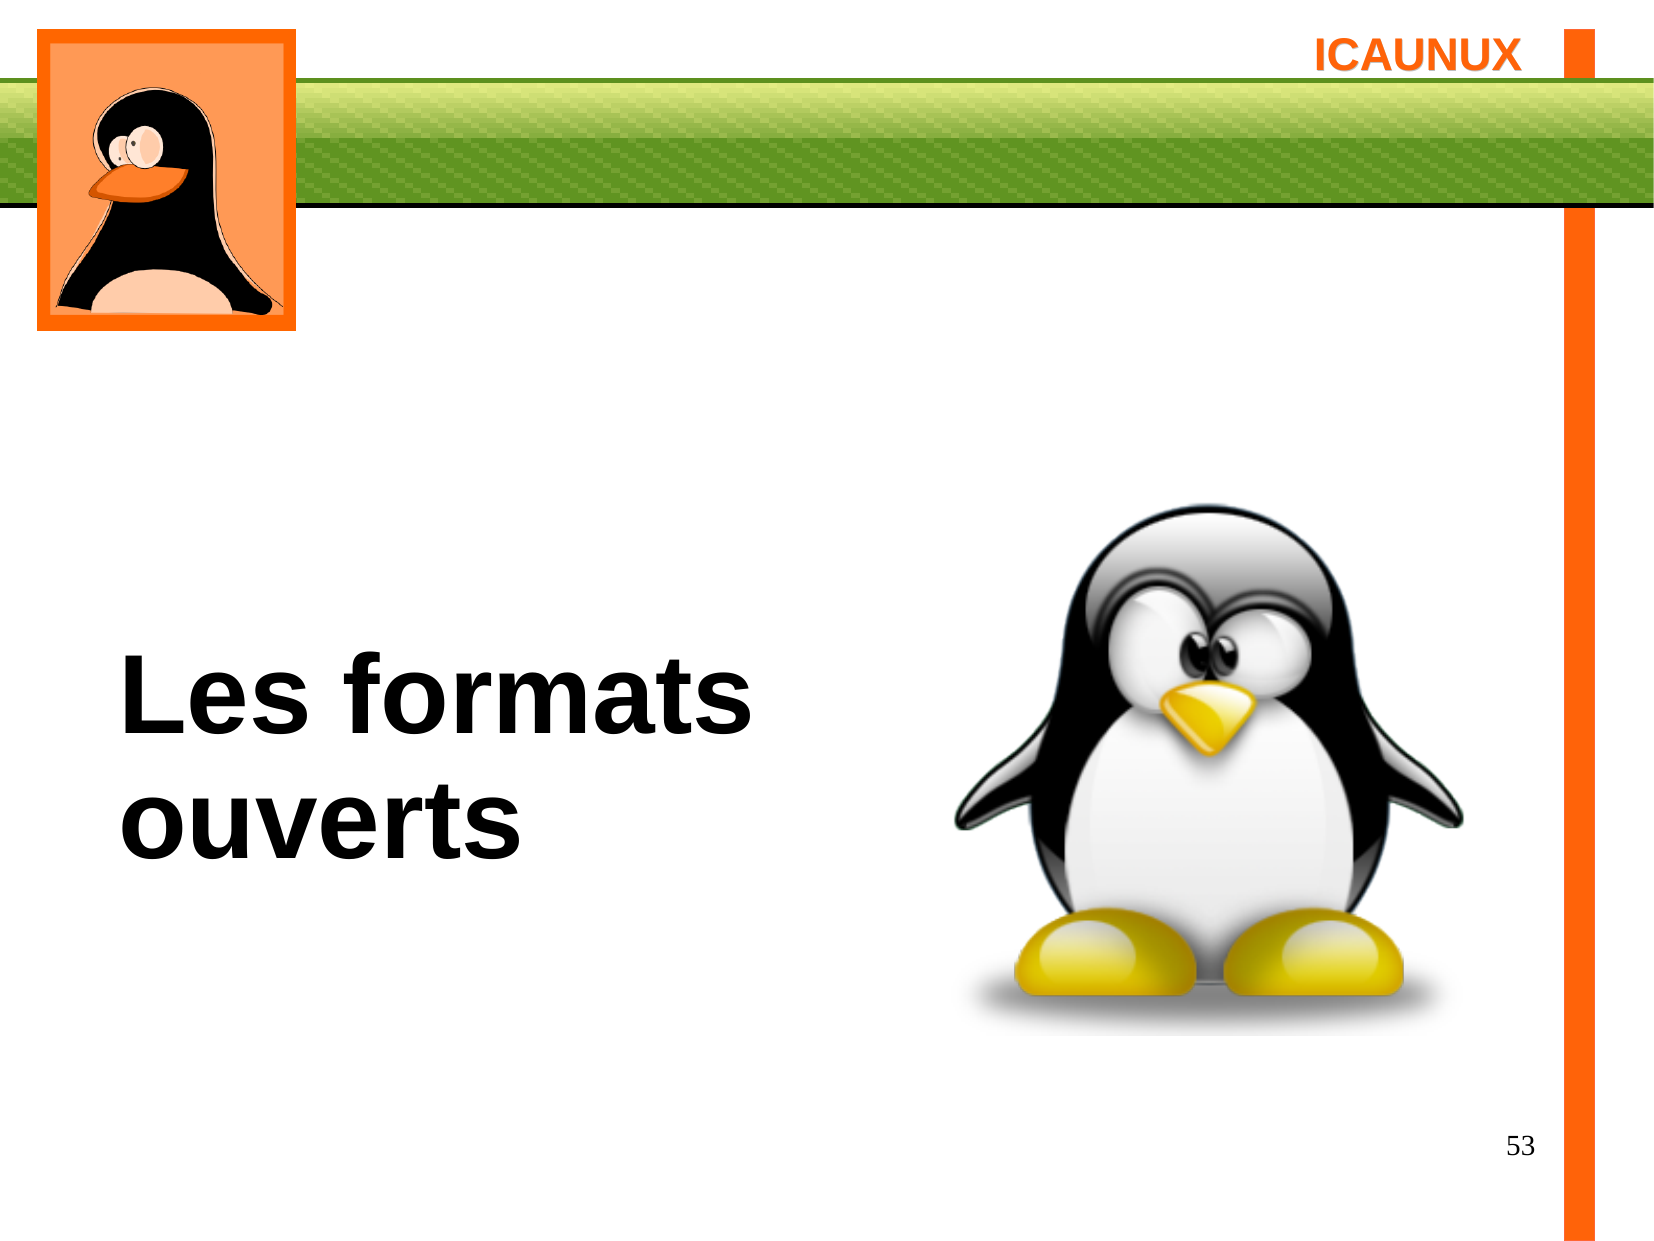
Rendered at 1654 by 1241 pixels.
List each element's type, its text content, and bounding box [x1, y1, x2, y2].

picture [942, 501, 1477, 1036]
picture [0, 29, 1654, 331]
title Les formats ouverts [118, 611, 916, 902]
